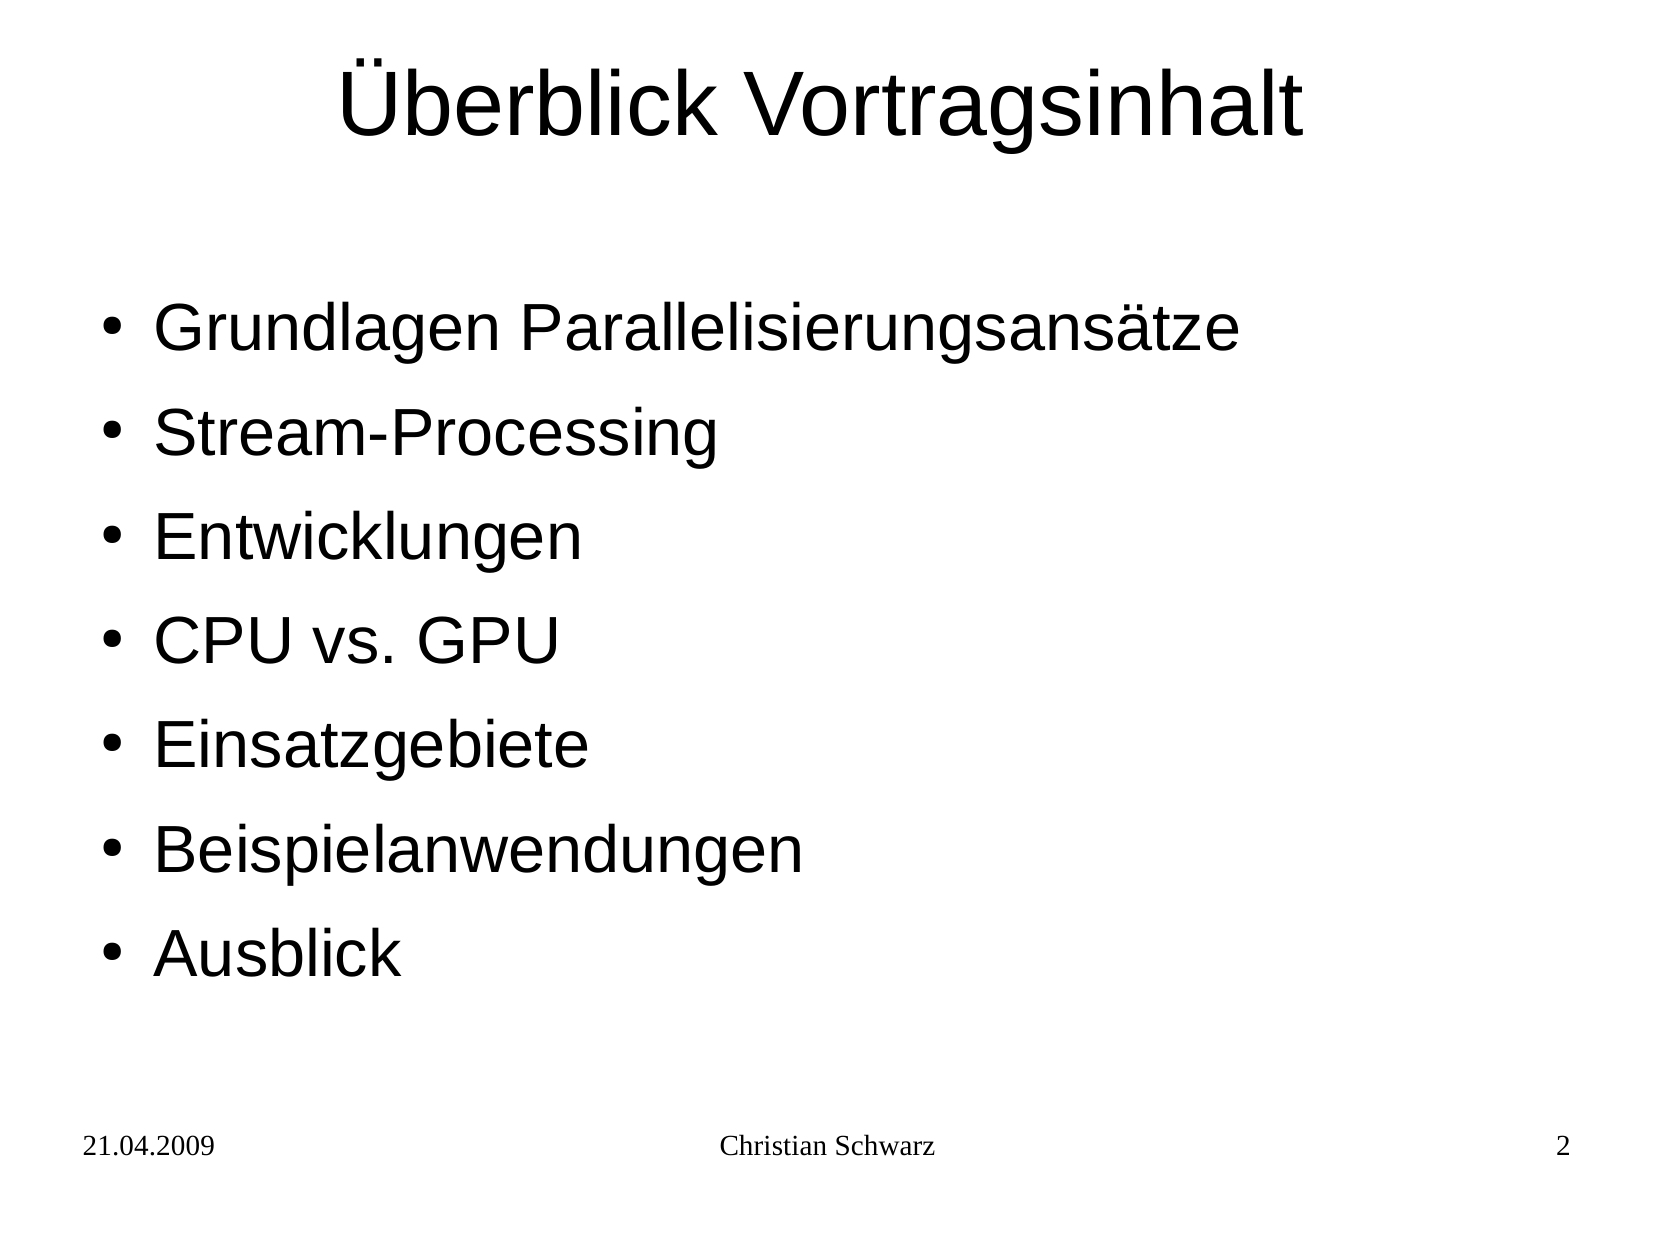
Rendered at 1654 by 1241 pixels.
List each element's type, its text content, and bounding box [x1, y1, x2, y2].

list Grundlagen Parallelisierungsansätze Stream-Processing Entwicklungen CPU vs. GPU Einsatzgebiete Beispielanwendungen Ausblick [82, 290, 1571, 1109]
title Überblick Vortragsinhalt [76, 0, 1565, 208]
